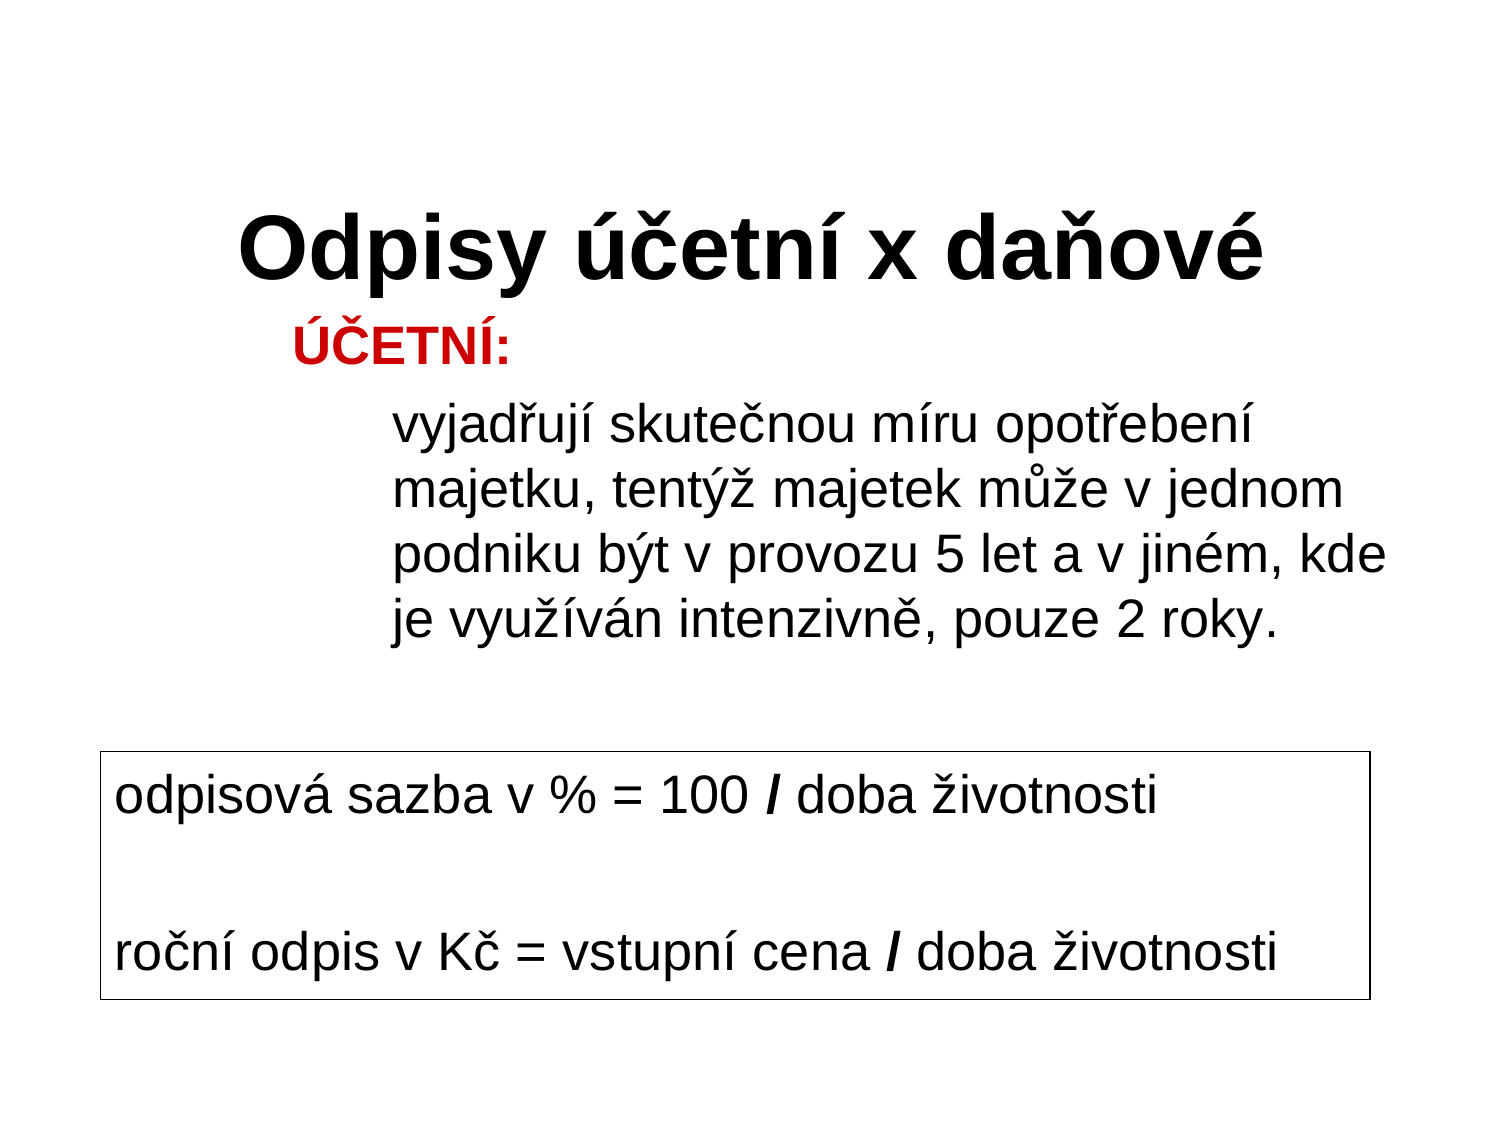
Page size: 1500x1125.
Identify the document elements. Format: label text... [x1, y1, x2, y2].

title Odpisy účetní x daňové [76, 148, 1427, 337]
text_box odpisová sazba v % = 100 / doba životnosti roční odpis v Kč = vstupní cena / doba životnosti [100, 751, 1371, 1000]
text_box ÚČETNÍ: vyjadřují skutečnou míru opotřebení majetku, tentýž majetek může v jednom podniku být v provozu 5 let a v jiném, kde je využíván intenzivně, pouze 2 roky. [277, 302, 1459, 646]
